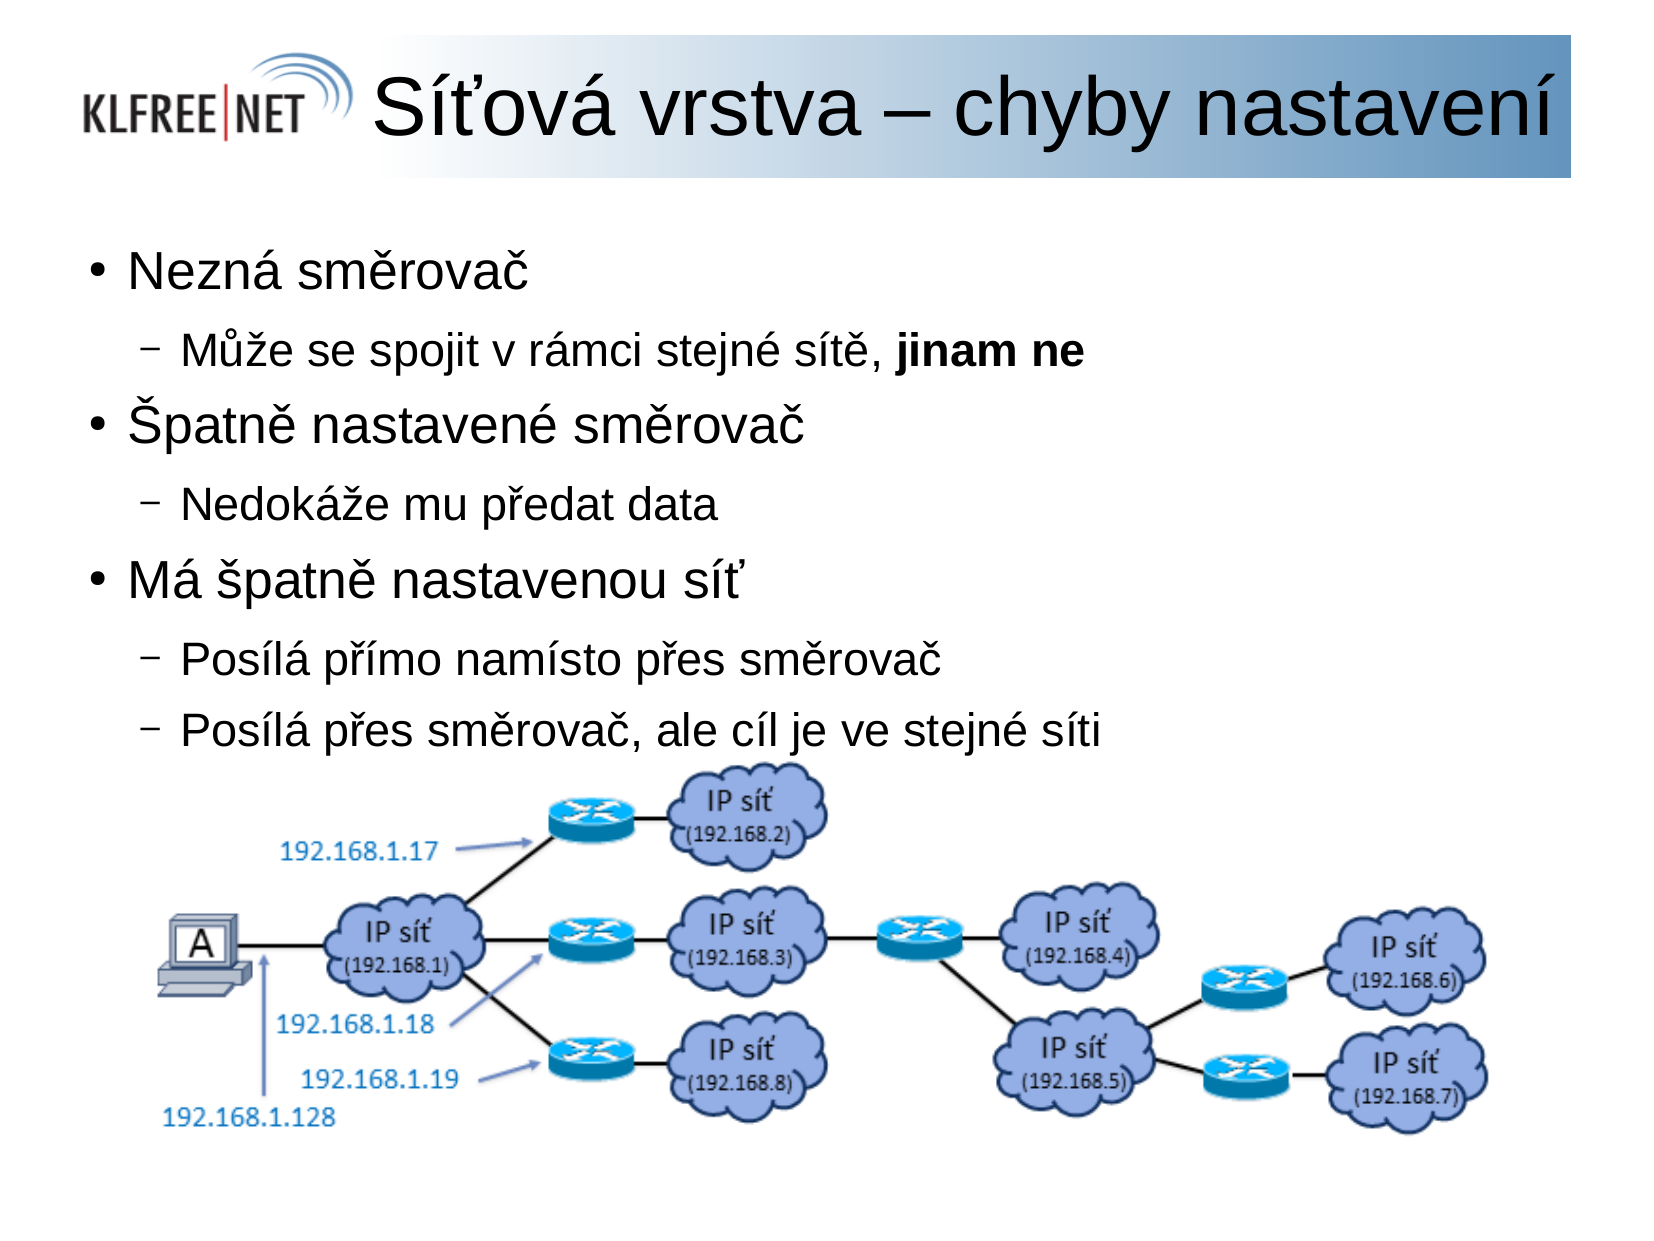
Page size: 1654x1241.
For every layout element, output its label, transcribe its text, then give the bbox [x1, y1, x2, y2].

picture [141, 757, 1498, 1142]
title Síťová vrstva – chyby nastavení [371, 47, 1560, 166]
picture [59, 11, 372, 201]
list Nezná směrovač Může se spojit v rámci stejné sítě, jinam ne Špatně nastavené směrovač Nedokáže mu předat data Má špatně nastavenou síť Posílá přímo namísto přes směrovač Posílá přes směrovač, ale cíl je ve stejné síti [75, 240, 1554, 757]
